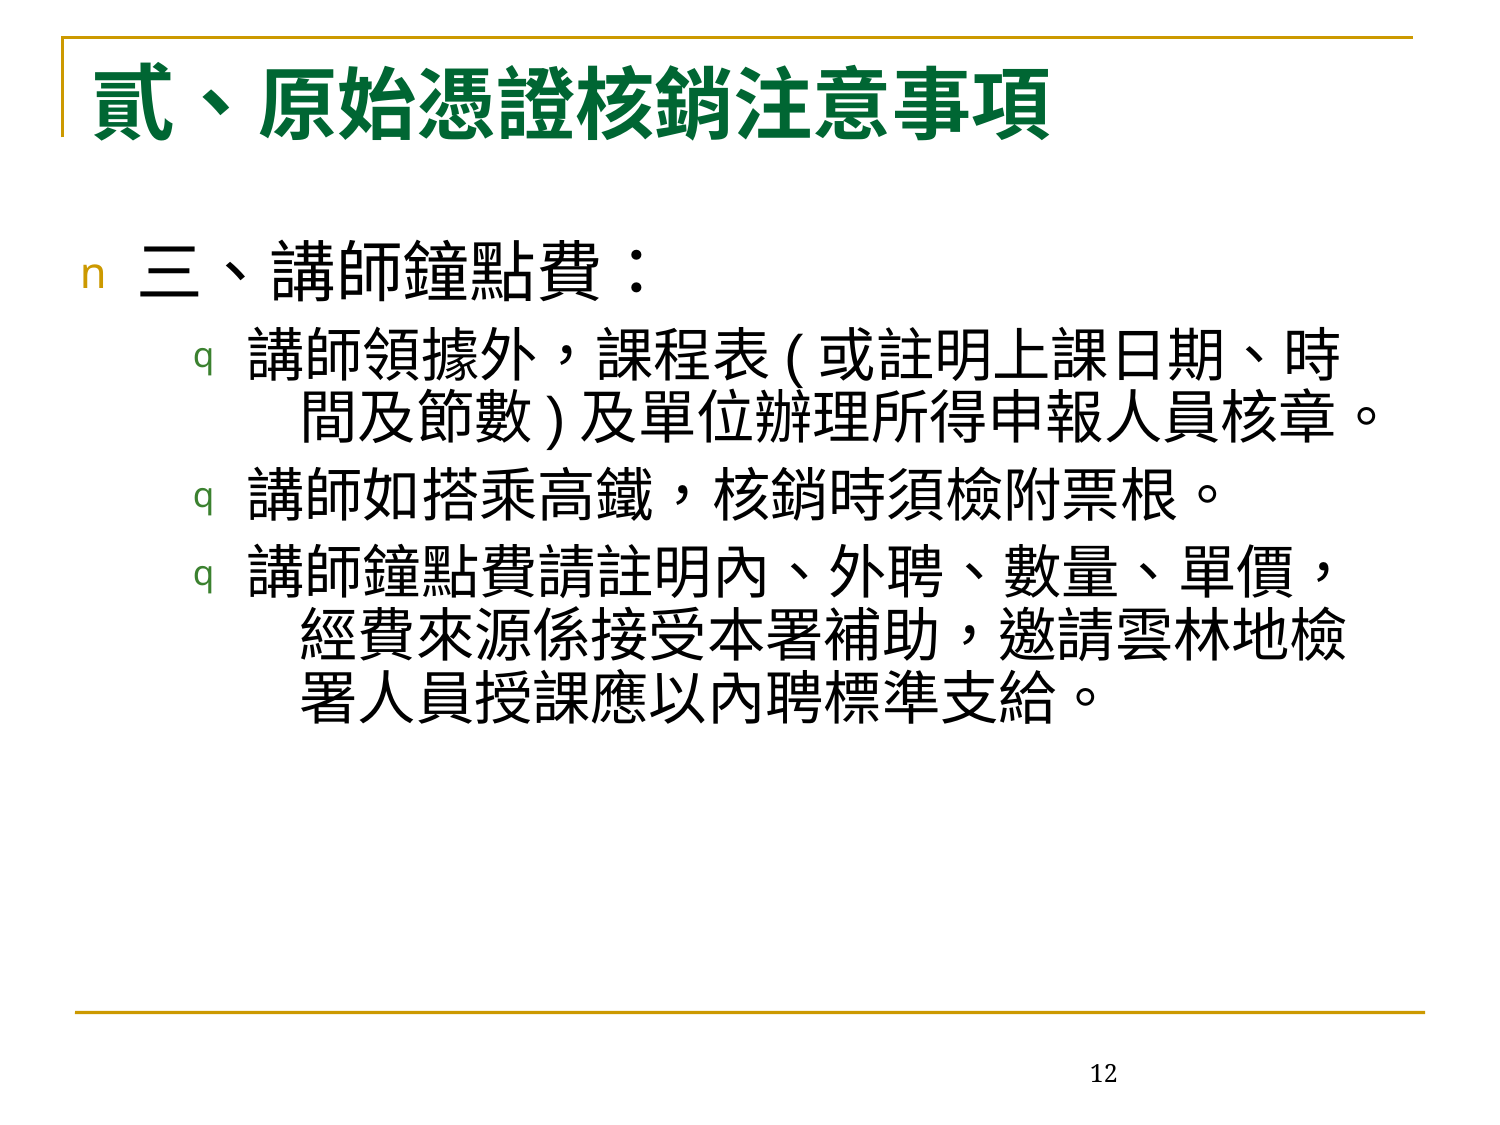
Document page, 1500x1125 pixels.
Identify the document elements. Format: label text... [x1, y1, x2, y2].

text_box [1074, 1024, 1426, 1100]
list 三、講師鐘點費： 講師領據外，課程表(或註明上課日期、時間及節數)及單位辦理所得申報人員核章。 講師如搭乘高鐵，核銷時須檢附票根。 講師鐘點費請註明內、外聘、數量、單價，經費來源係接受本署補助，邀請雲林地檢署人員授課應以內聘標準支給。 [64, 231, 1415, 1036]
title 貳、原始憑證核銷注意事項 [76, 42, 1427, 230]
